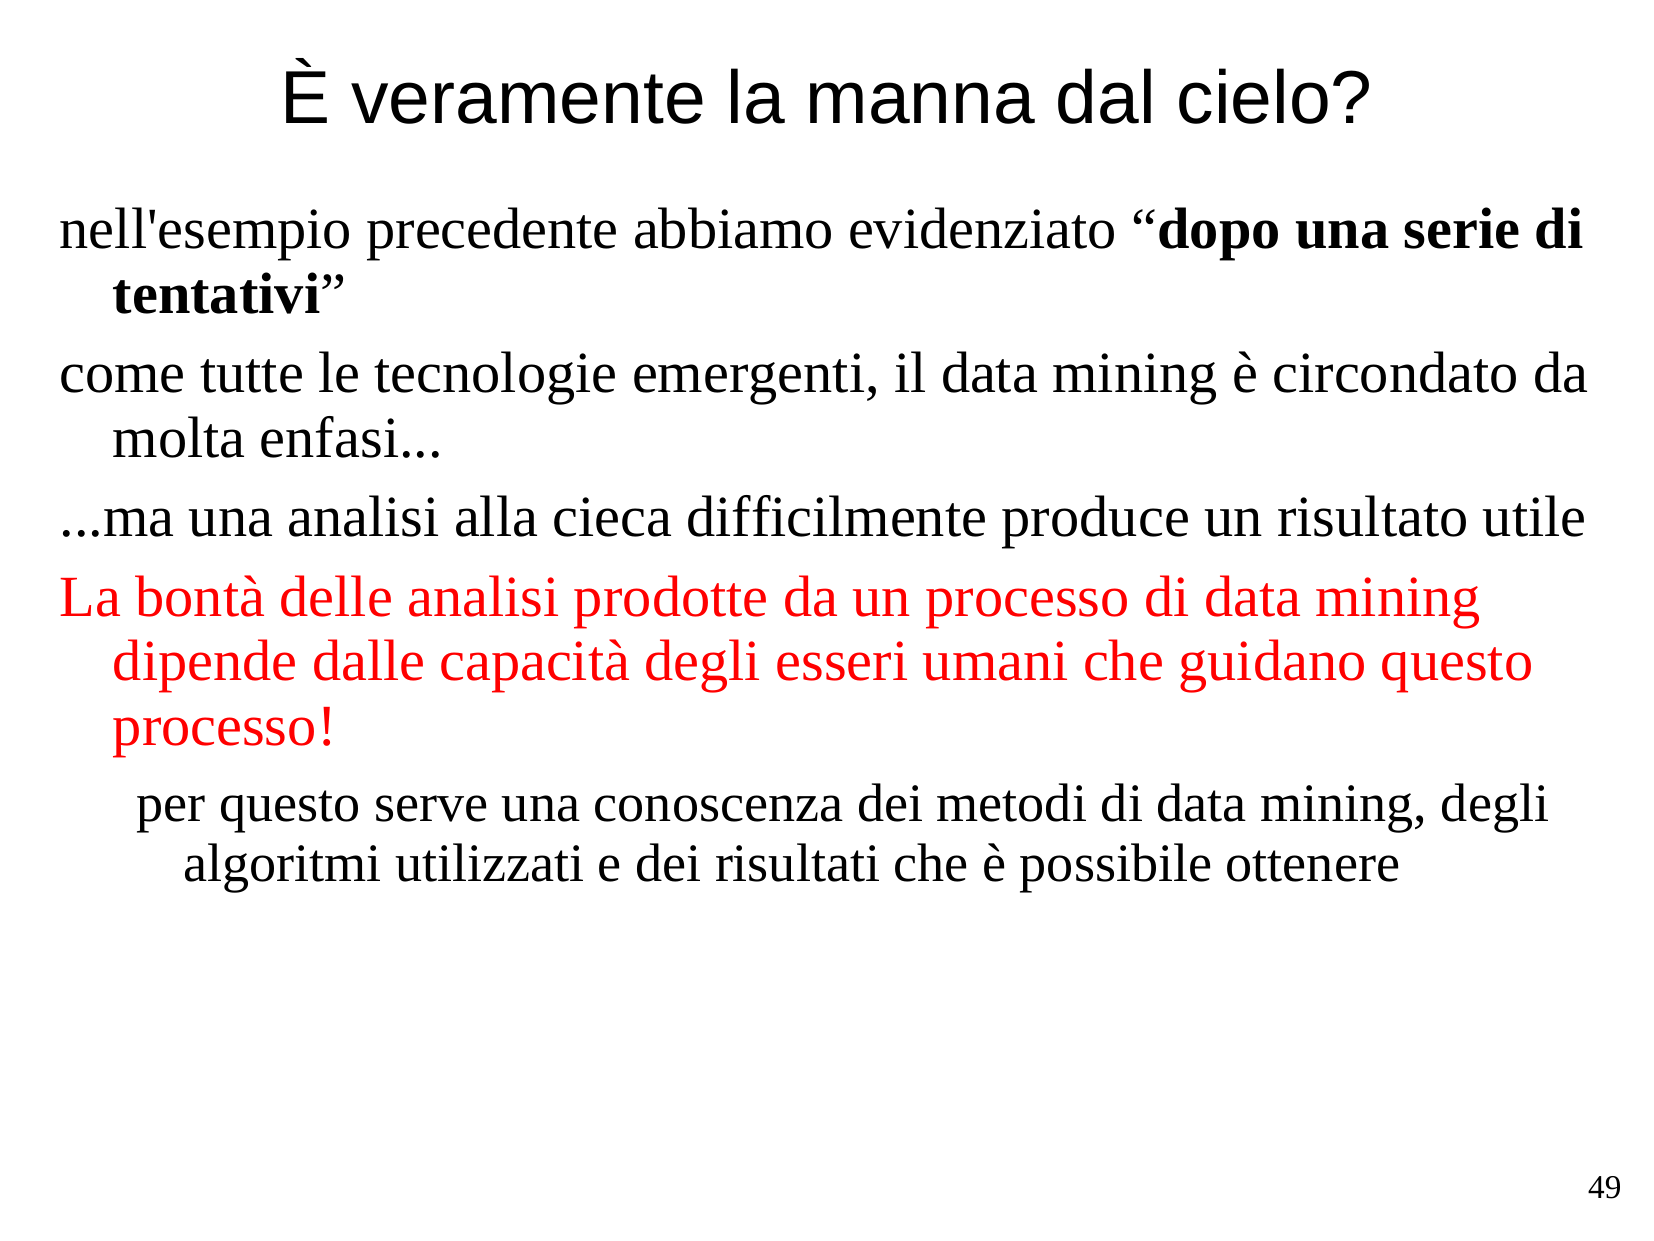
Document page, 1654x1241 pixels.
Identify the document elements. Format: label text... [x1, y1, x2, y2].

title È veramente la manna dal cielo? [37, 30, 1617, 166]
list nell'esempio precedente abbiamo evidenziato “dopo una serie di tentativi” come tutte le tecnologie emergenti, il data mining è circondato da molta enfasi... ...ma una analisi alla cieca difficilmente produce un risultato utile La bontà delle analisi prodotte da un processo di data mining dipende dalle capacità degli esseri umani che guidano questo processo! per questo serve una conoscenza dei metodi di data mining, degli algoritmi utilizzati e dei risultati che è possibile ottenere [42, 196, 1612, 1187]
